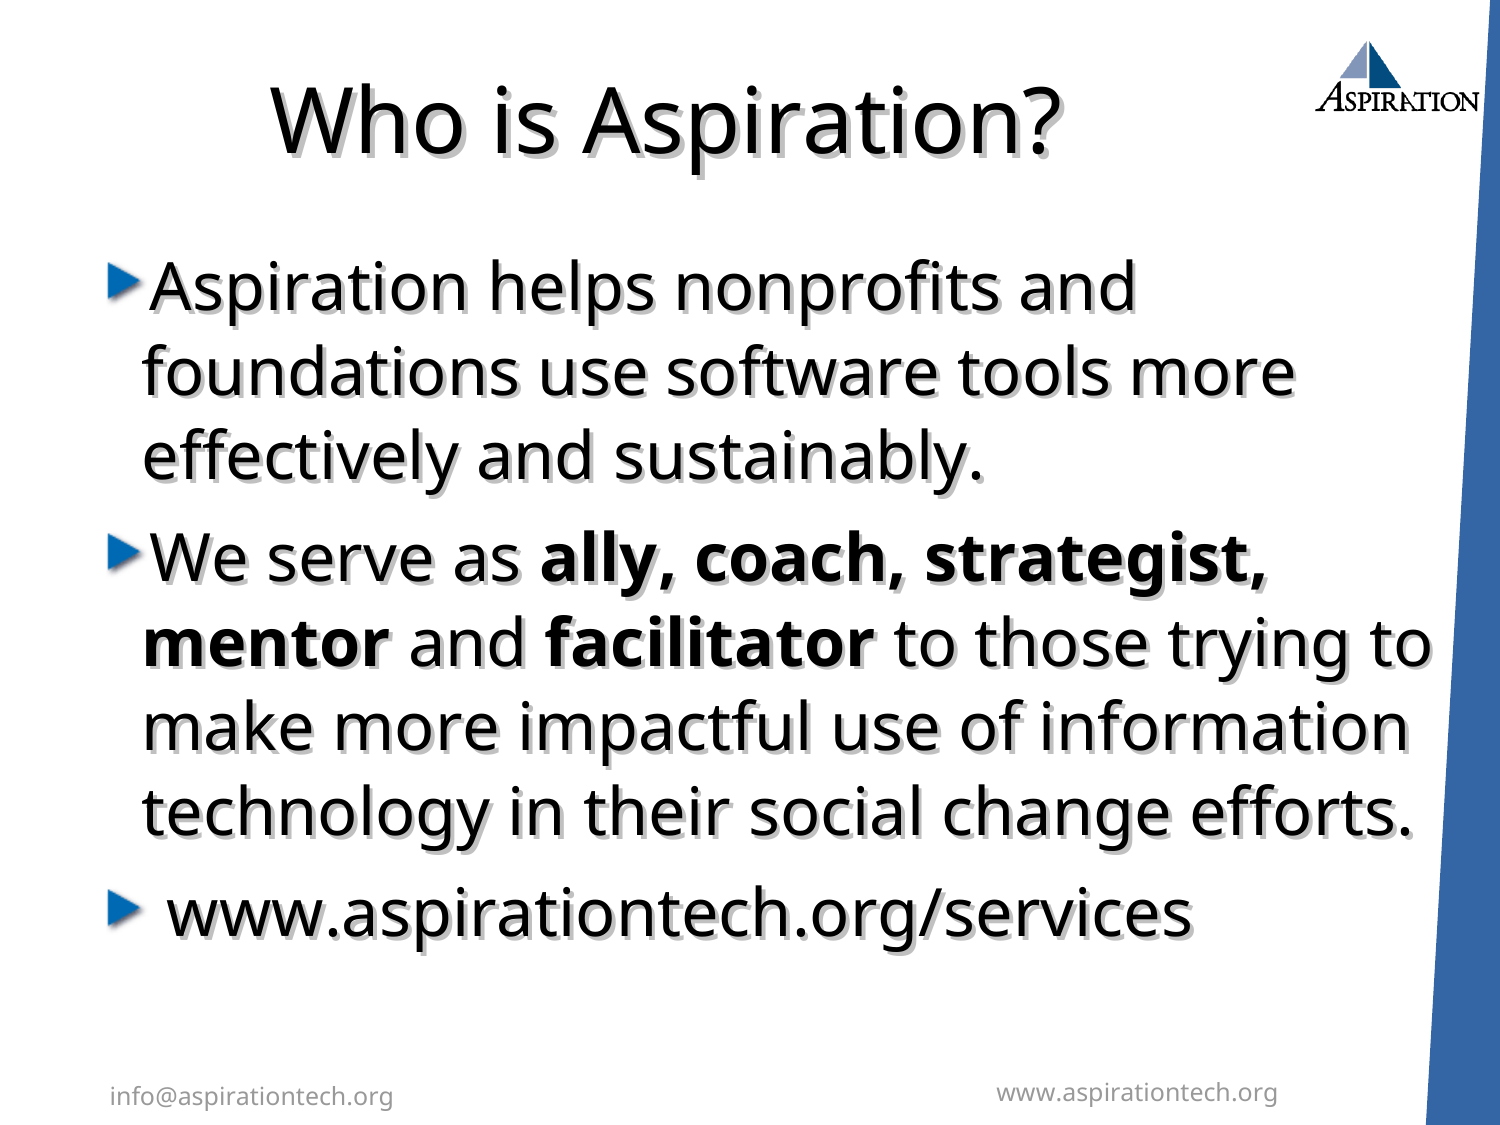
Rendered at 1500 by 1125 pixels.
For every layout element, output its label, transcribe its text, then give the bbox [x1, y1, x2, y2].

list Aspiration helps nonprofits and foundations use software tools more effectively and sustainably. We serve as ally, coach, strategist, mentor and facilitator to those trying to make more impactful use of information technology in their social change efforts. www.aspirationtech.org/services [49, 238, 1447, 951]
title Who is Aspiration? [49, 19, 1284, 206]
picture [1315, 41, 1480, 120]
